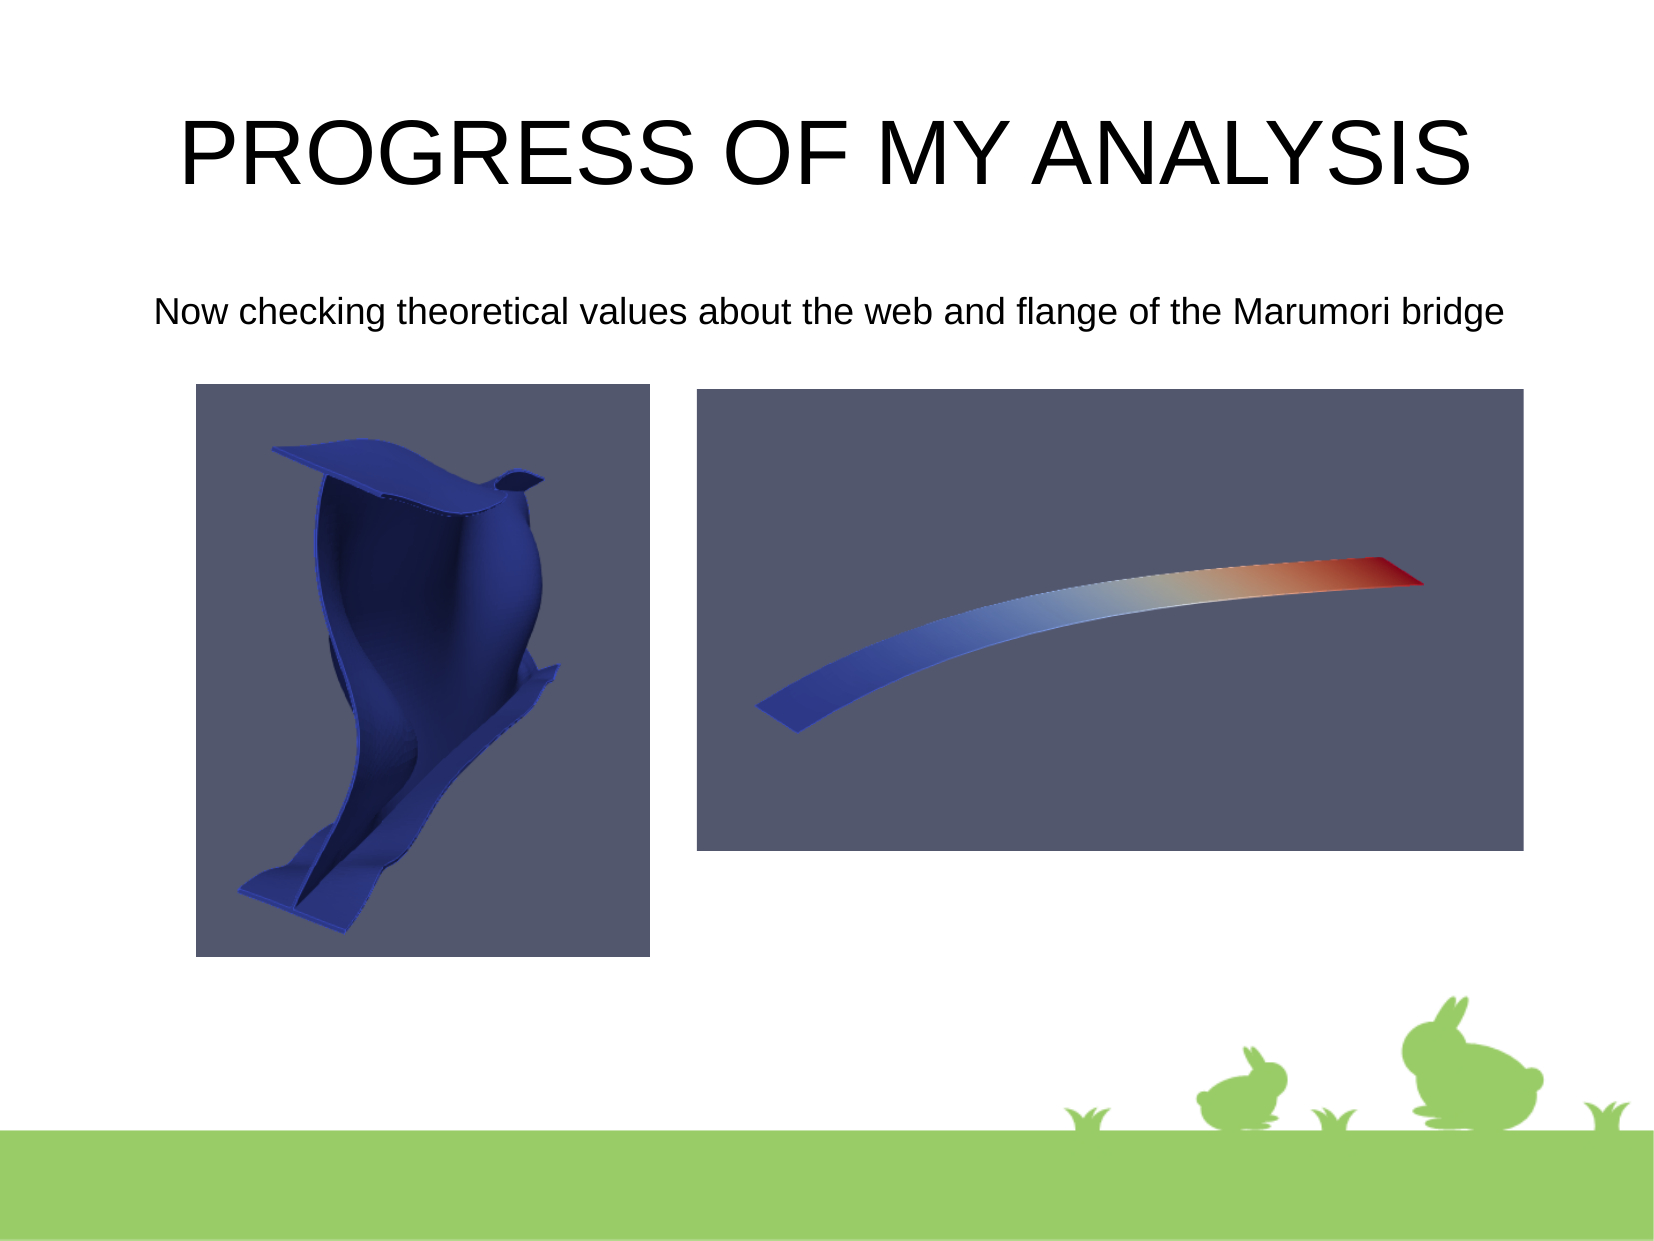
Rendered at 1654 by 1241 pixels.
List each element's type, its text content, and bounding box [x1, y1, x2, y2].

list Now checking theoretical values about the web and flange of the Marumori bridge [82, 290, 1571, 1010]
picture [0, 0, 1654, 1241]
title PROGRESS OF MY ANALYSIS [82, 49, 1571, 257]
